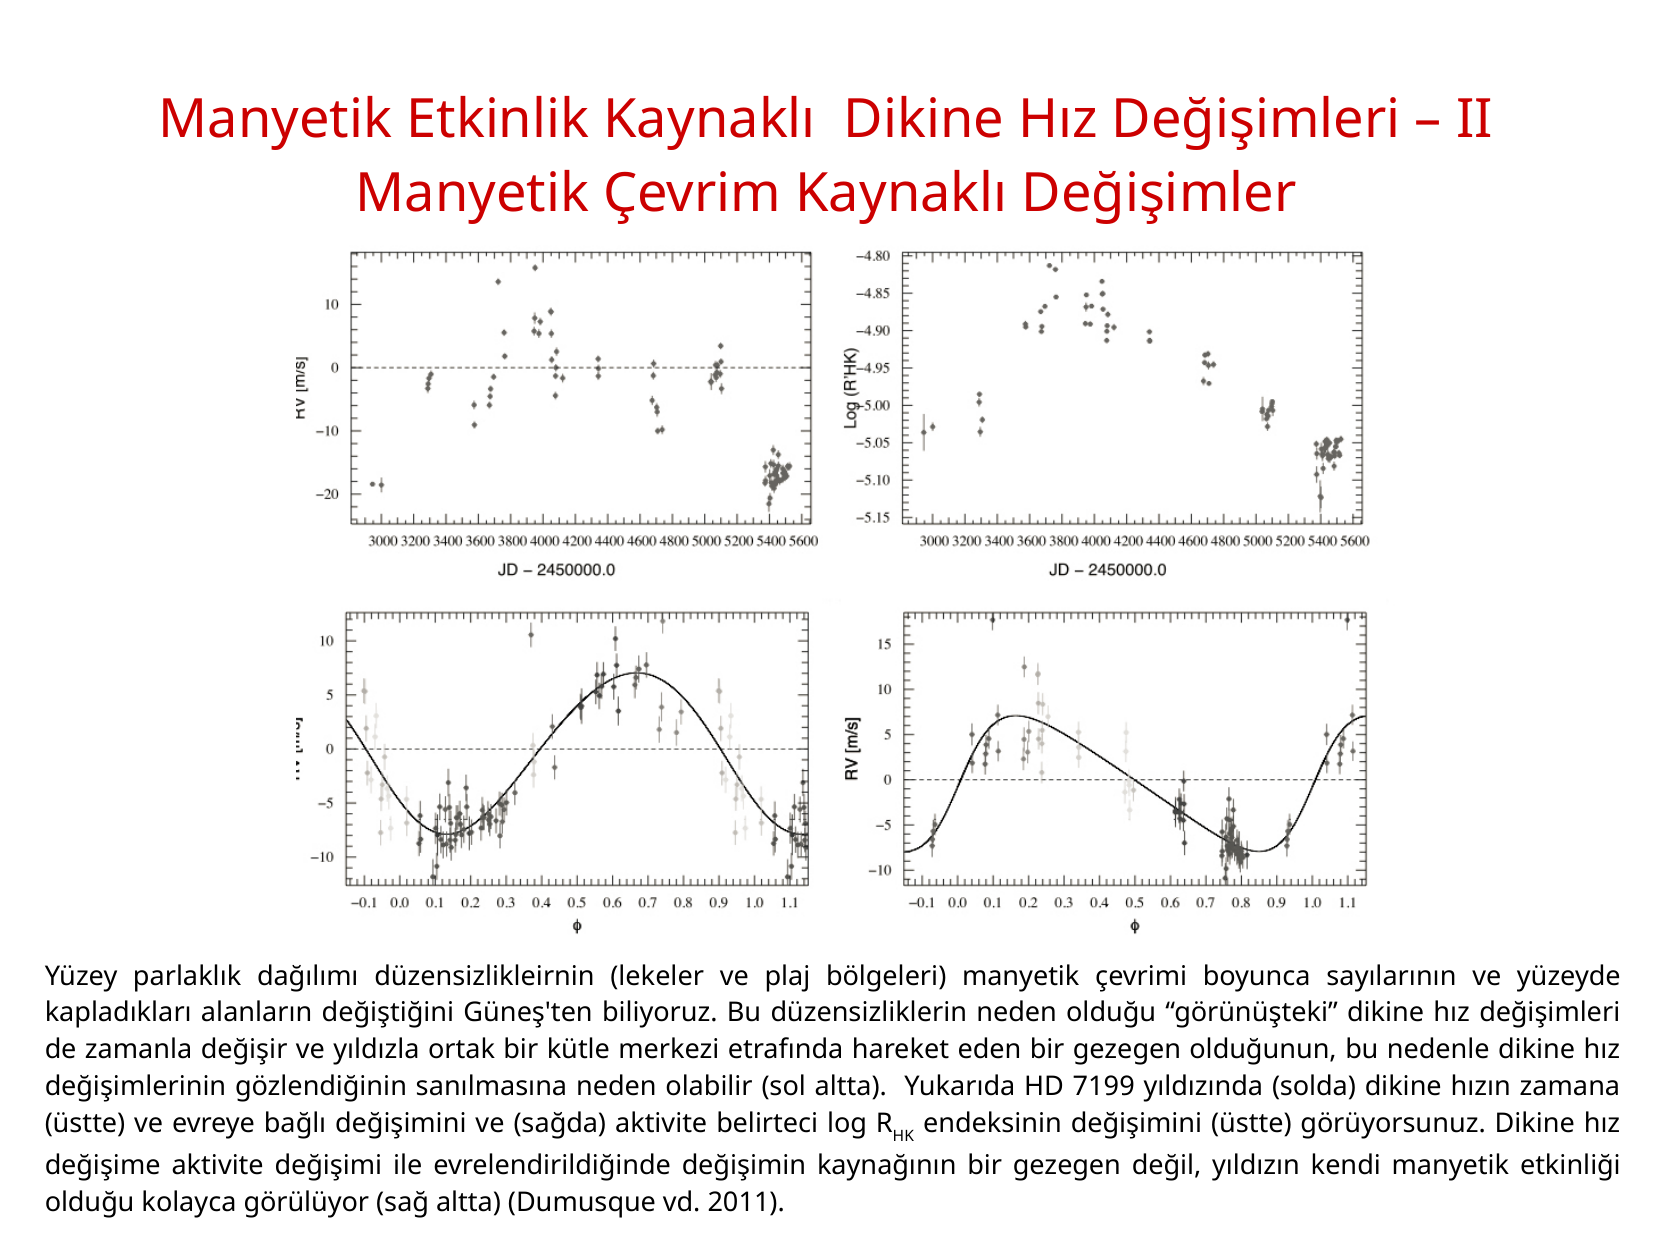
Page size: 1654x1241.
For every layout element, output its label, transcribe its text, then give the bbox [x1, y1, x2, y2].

picture [296, 245, 1399, 938]
text_box Yüzey parlaklık dağılımı düzensizlikleirnin (lekeler ve plaj bölgeleri) manyetik çevrimi boyunca sayılarının ve yüzeyde kapladıkları alanların değiştiğini Güneş'ten biliyoruz. Bu düzensizliklerin neden olduğu “görünüşteki” dikine hız değişimleri de zamanla değişir ve yıldızla ortak bir kütle merkezi etrafında hareket eden bir gezegen olduğunun, bu nedenle dikine hız değişimlerinin gözlendiğinin sanılmasına neden olabilir (sol altta). Yukarıda HD 7199 yıldızında (solda) dikine hızın zamana (üstte) ve evreye bağlı değişimini ve (sağda) aktivite belirteci log RHK endeksinin değişimini (üstte) görüyorsunuz. Dikine hız değişime aktivite değişimi ile evrelendirildiğinde değişimin kaynağının bir gezegen değil, yıldızın kendi manyetik etkinliği olduğu kolayca görülüyor (sağ altta) (Dumusque vd. 2011). [30, 949, 1636, 1235]
title Manyetik Etkinlik Kaynaklı Dikine Hız Değişimleri – II Manyetik Çevrim Kaynaklı Değişimler [82, 49, 1571, 257]
